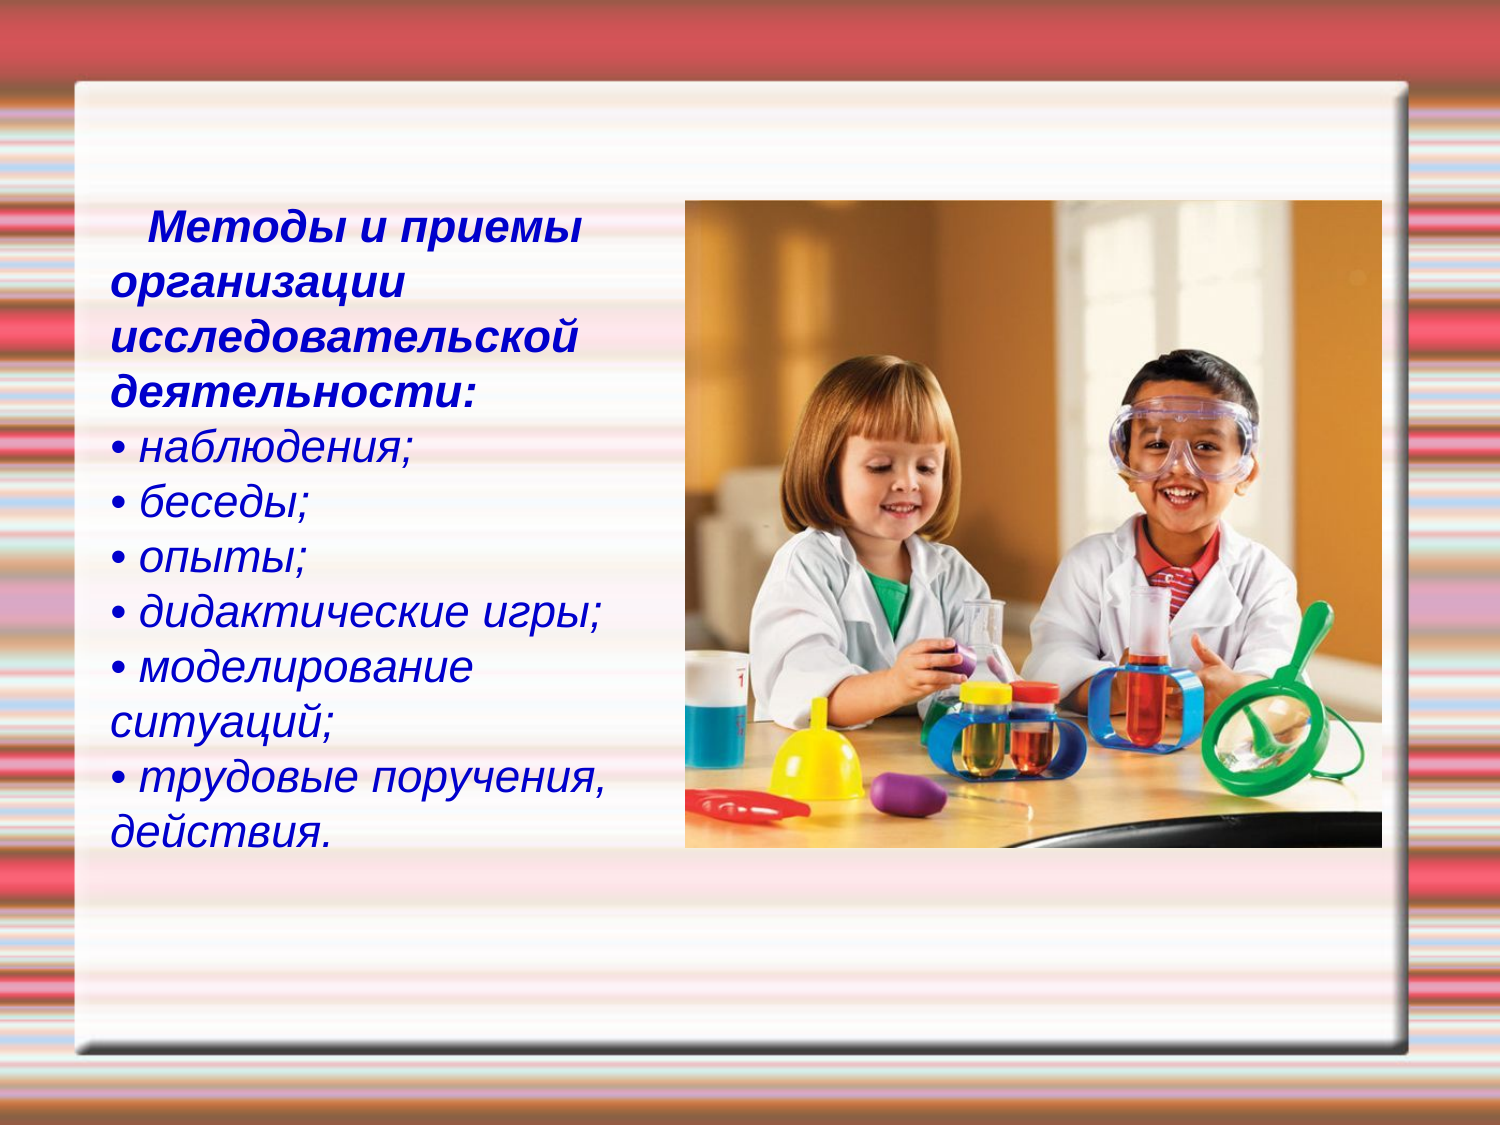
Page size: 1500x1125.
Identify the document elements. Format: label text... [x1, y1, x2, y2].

picture [685, 200, 1382, 848]
title Методы и приемы организации исследовательской деятельности: • наблюдения; • беседы; • опыты; • дидактические игры; • моделирование ситуаций; • трудовые поручения, действия. [110, 25, 662, 1027]
